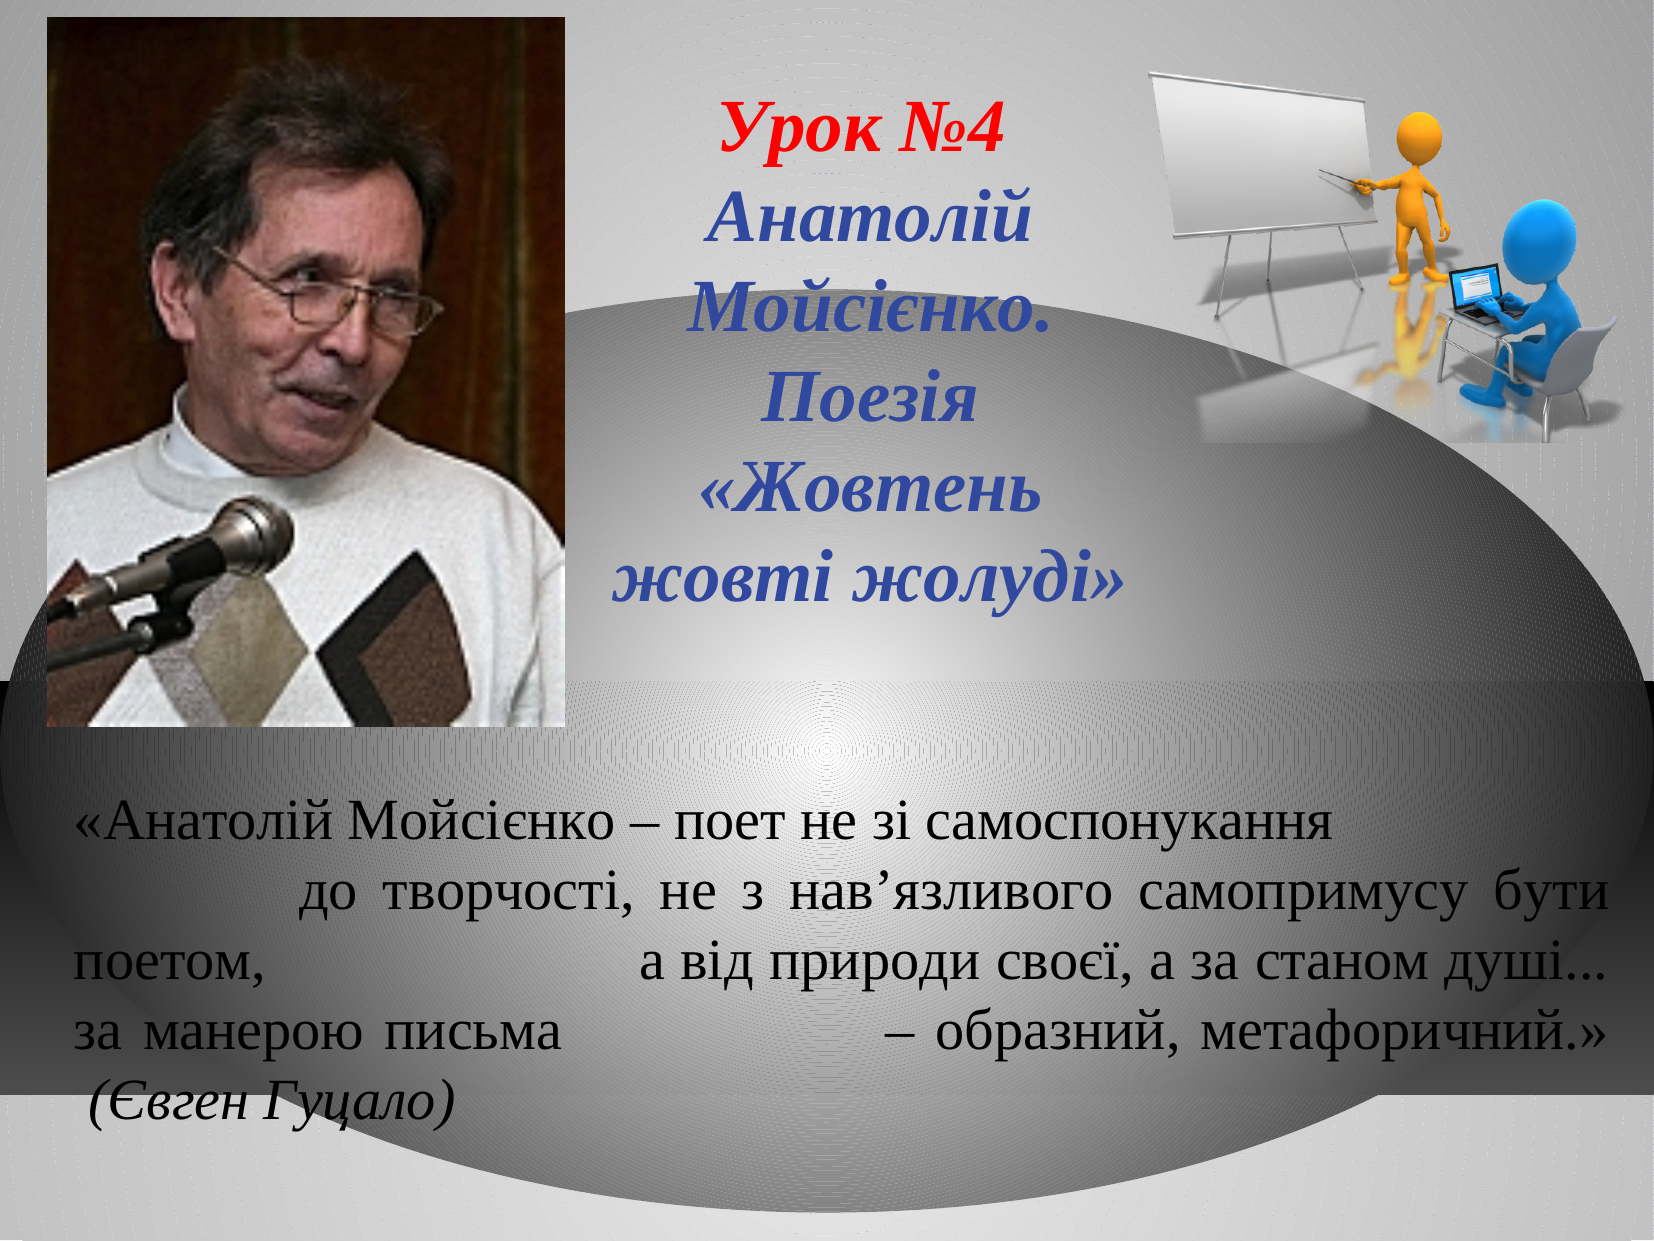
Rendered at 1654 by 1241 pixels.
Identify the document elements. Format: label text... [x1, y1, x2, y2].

picture [47, 17, 565, 727]
text_box «Анатолій Мойсієнко – поет не зі самоспонукання до творчості, не з нав’язливого самопримусу бути поетом, а від природи своєї, а за станом душі... за манерою письма – образний, метафоричний.» (Євген Гуцало) [58, 773, 1626, 1072]
text_box Урок №4 Анатолій Мойсієнко. Поезія «Жовтень жовті жолуді» [578, 68, 1163, 630]
picture [1145, 64, 1626, 443]
